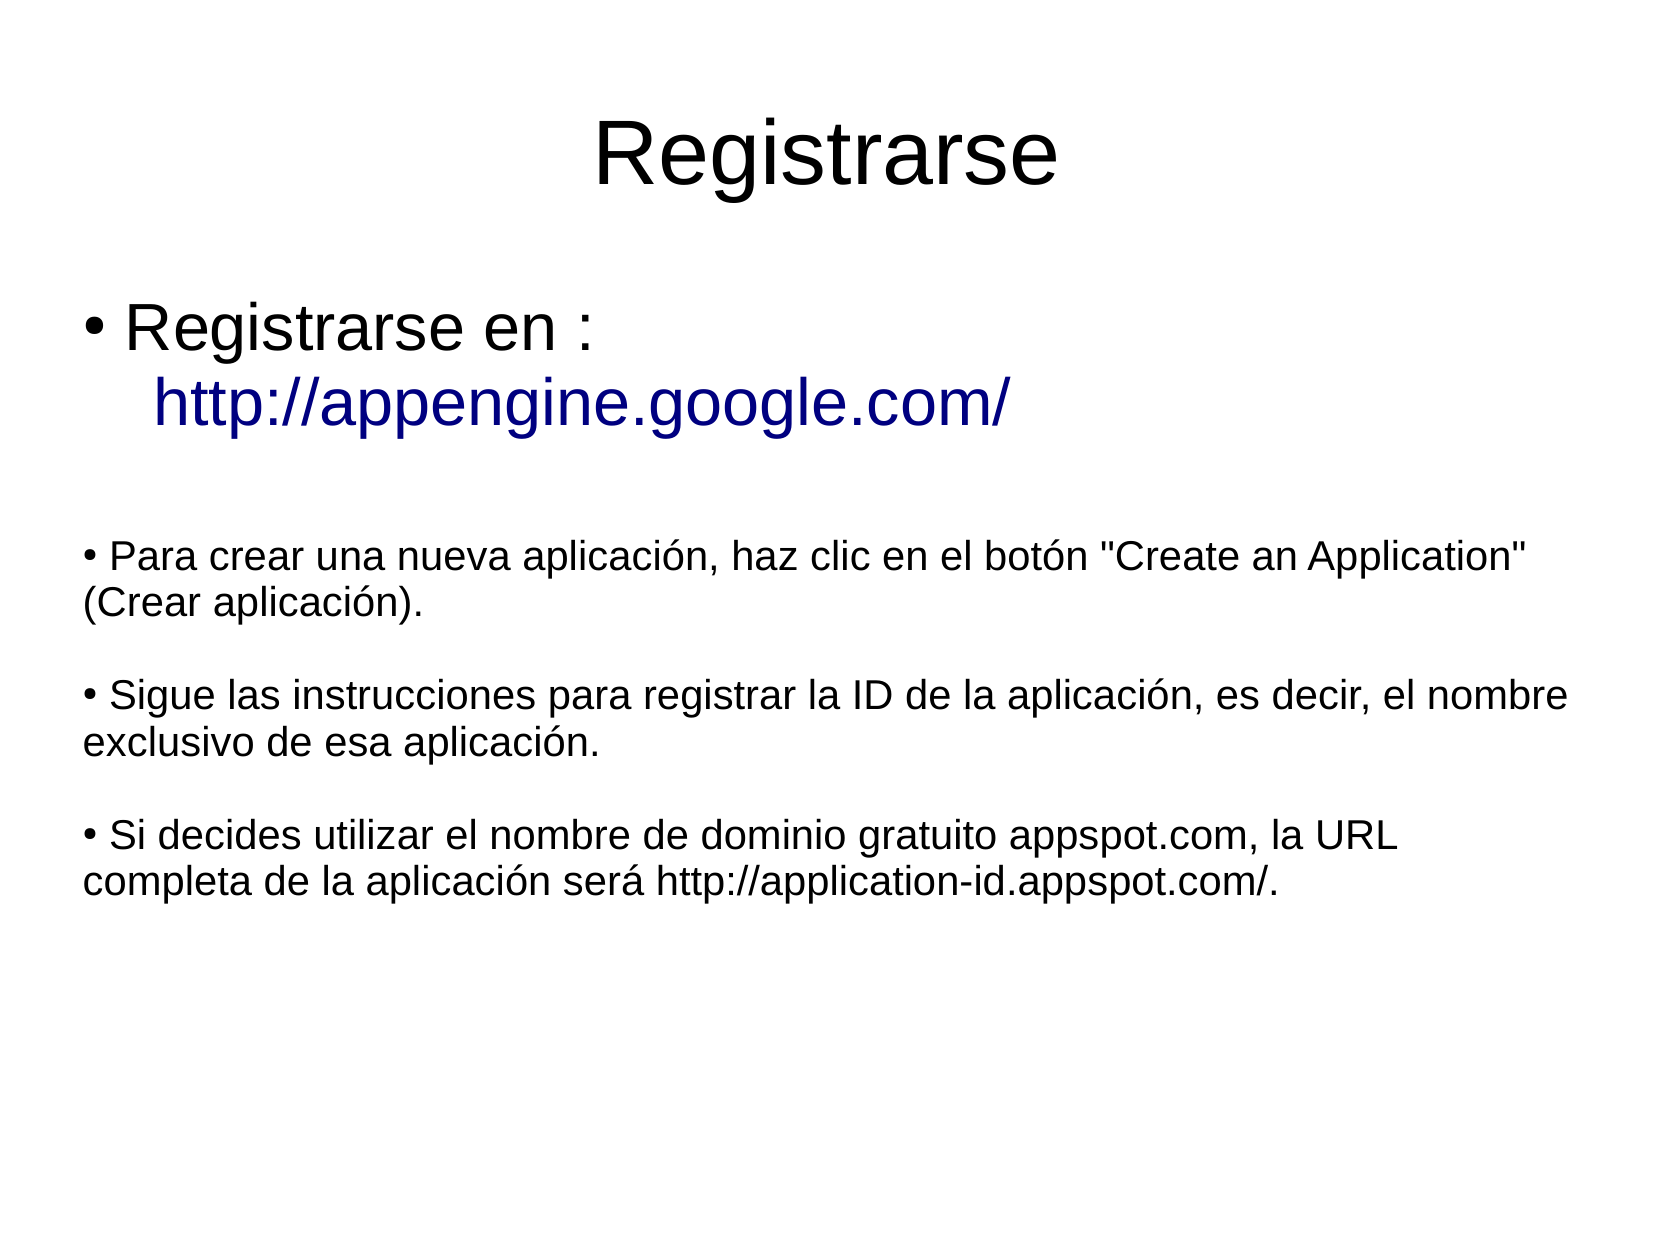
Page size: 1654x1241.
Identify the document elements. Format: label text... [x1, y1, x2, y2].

title Registrarse [82, 49, 1571, 257]
subtitle Registrarse en : http://appengine.google.com/ Para crear una nueva aplicación, haz clic en el botón "Create an Application" (Crear aplicación). Sigue las instrucciones para registrar la ID de la aplicación, es decir, el nombre exclusivo de esa aplicación. Si decides utilizar el nombre de dominio gratuito appspot.com, la URL completa de la aplicación será http://application-id.appspot.com/. [82, 290, 1571, 1109]
